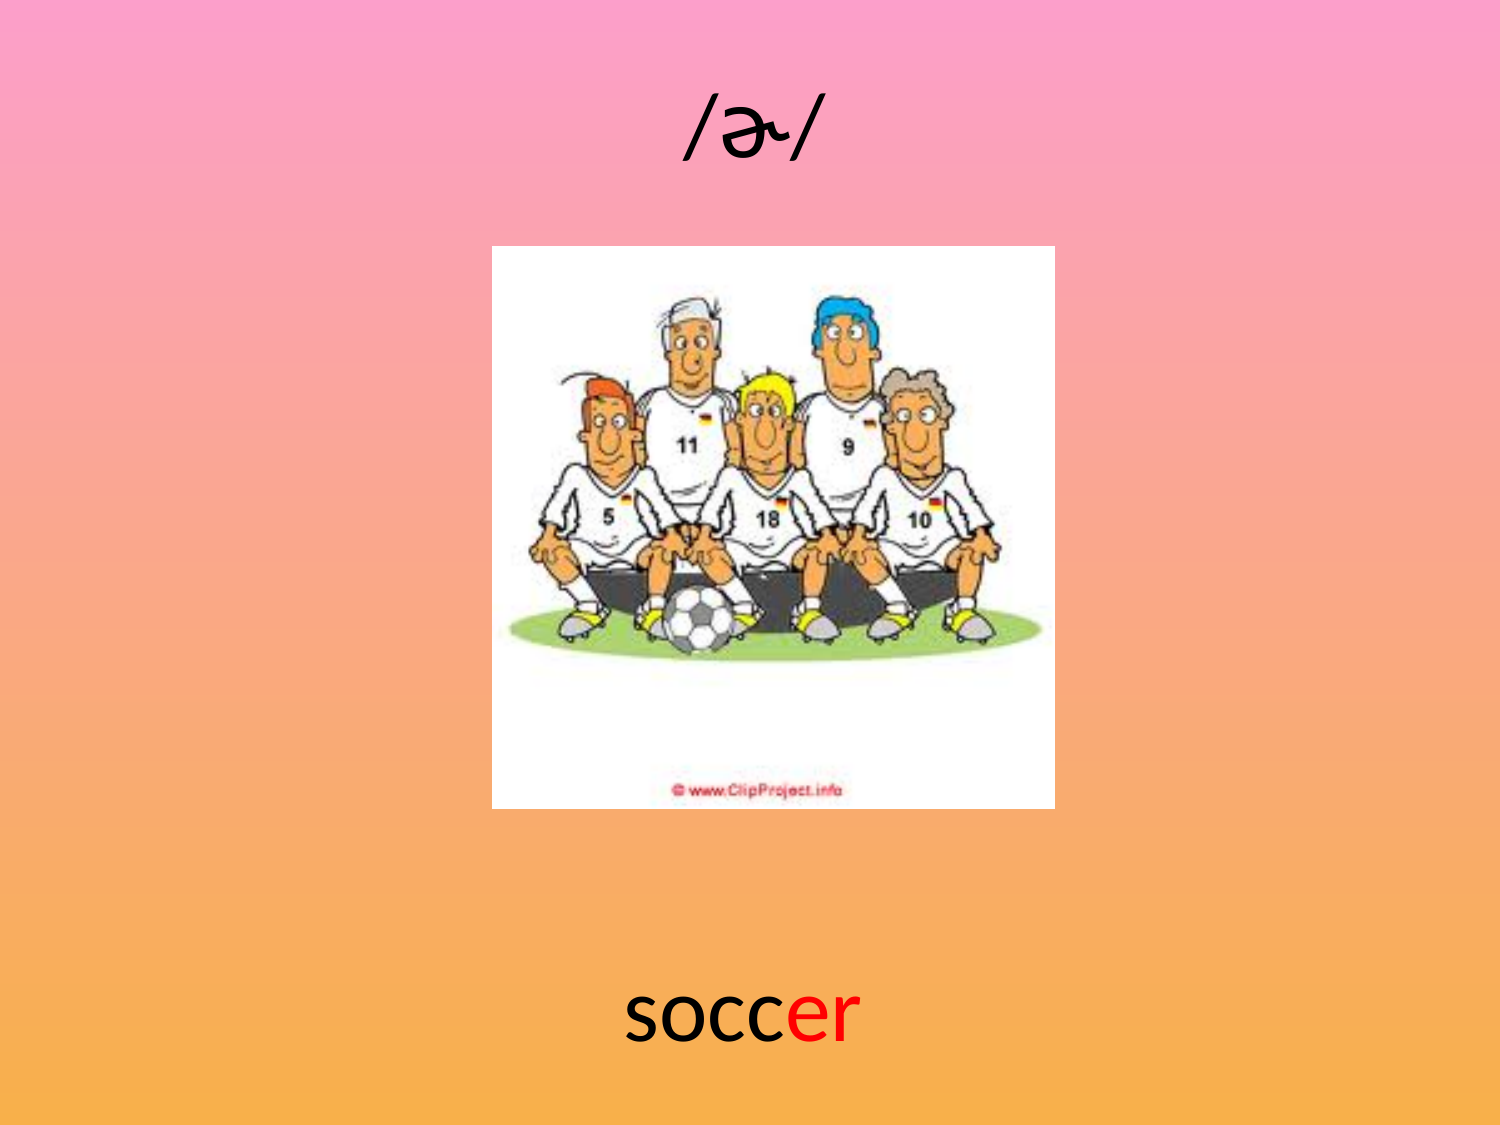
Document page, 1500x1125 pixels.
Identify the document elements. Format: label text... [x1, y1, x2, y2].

text_box soccer [105, 883, 1381, 1125]
picture [492, 246, 1055, 809]
text_box /ɚ/ [117, 0, 1393, 242]
